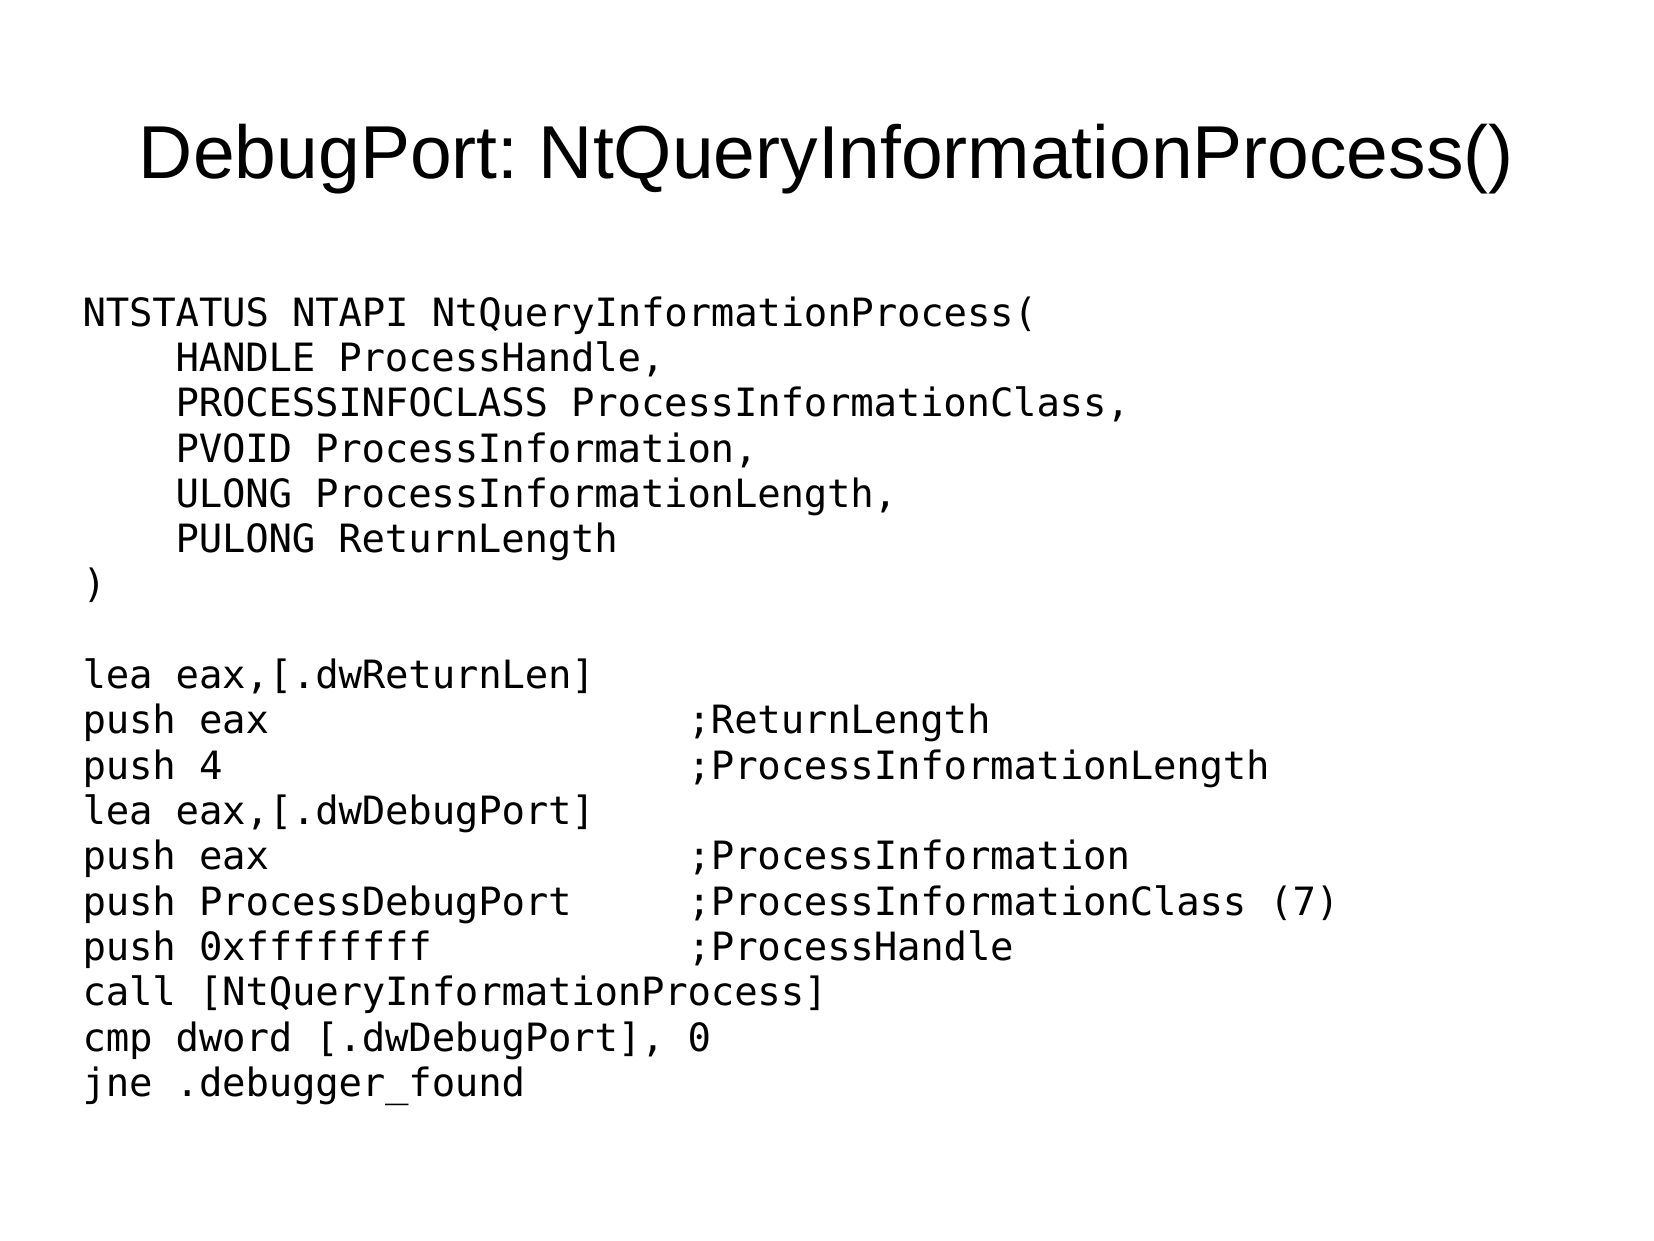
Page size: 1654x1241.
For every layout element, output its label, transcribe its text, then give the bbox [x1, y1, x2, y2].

title DebugPort: NtQueryInformationProcess() [82, 49, 1571, 257]
list NTSTATUS NTAPI NtQueryInformationProcess( HANDLE ProcessHandle, PROCESSINFOCLASS ProcessInformationClass, PVOID ProcessInformation, ULONG ProcessInformationLength, PULONG ReturnLength ) lea eax,[.dwReturnLen] push eax ;ReturnLength push 4 ;ProcessInformationLength lea eax,[.dwDebugPort] push eax ;ProcessInformation push ProcessDebugPort ;ProcessInformationClass (7) push 0xffffffff ;ProcessHandle call [NtQueryInformationProcess] cmp dword [.dwDebugPort], 0 jne .debugger_found [82, 290, 1571, 1109]
